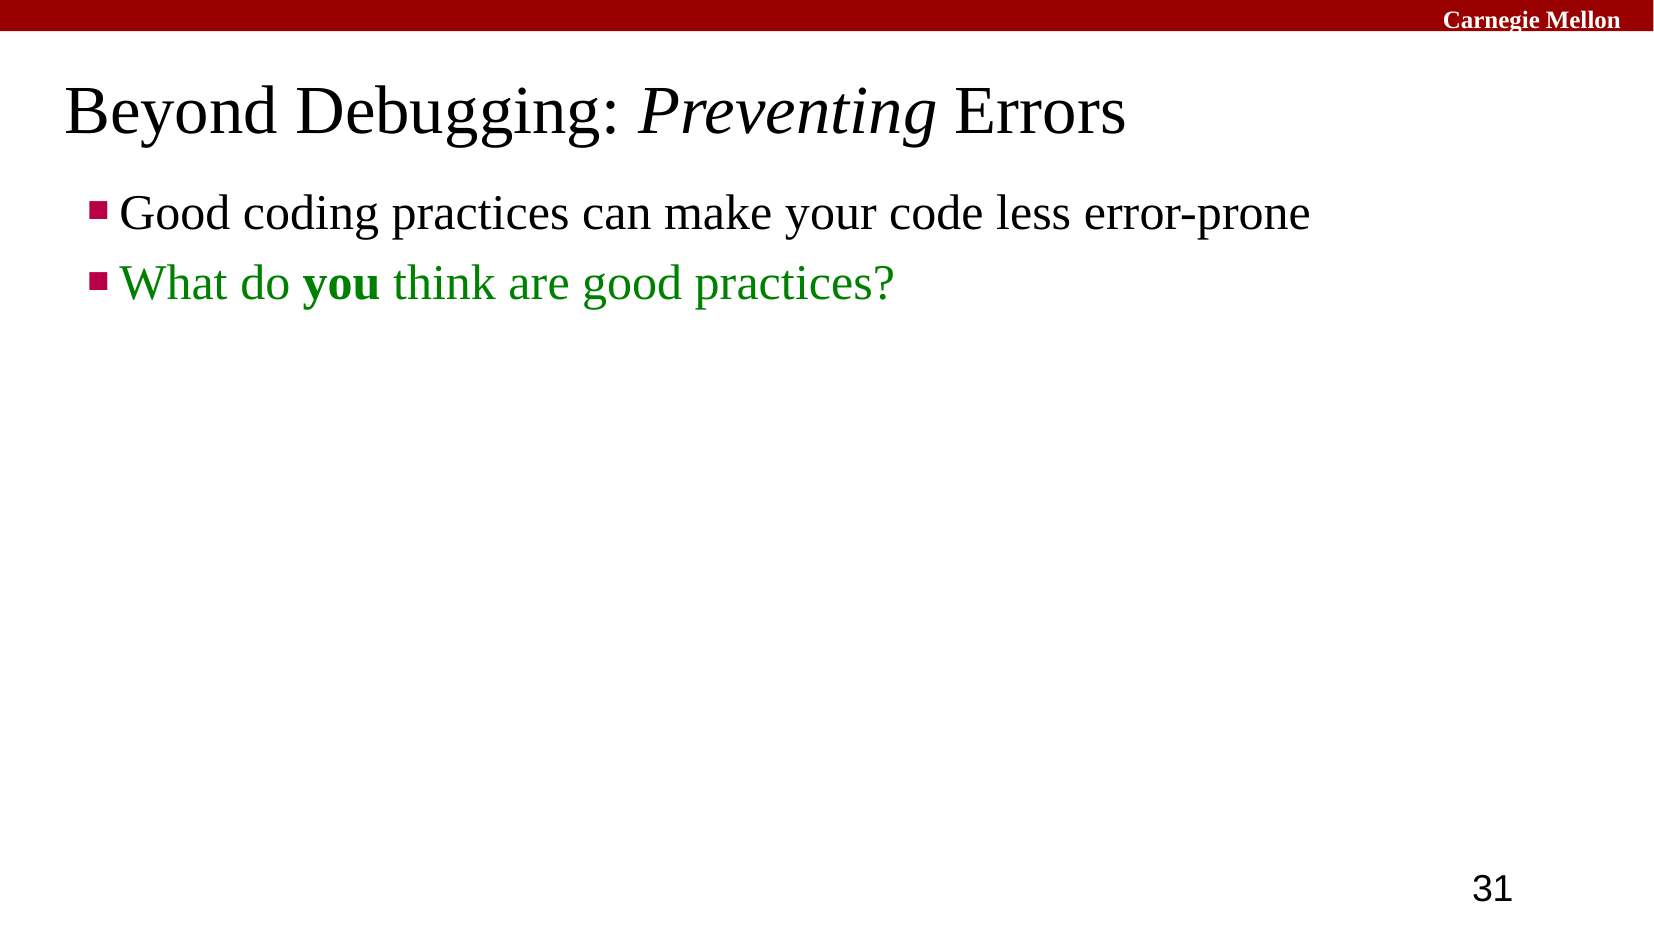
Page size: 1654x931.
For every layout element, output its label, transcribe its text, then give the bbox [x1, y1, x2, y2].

title Beyond Debugging: Preventing Errors [64, 58, 1576, 163]
list Good coding practices can make your code less error-prone What do you think are good practices? [71, 184, 1576, 859]
